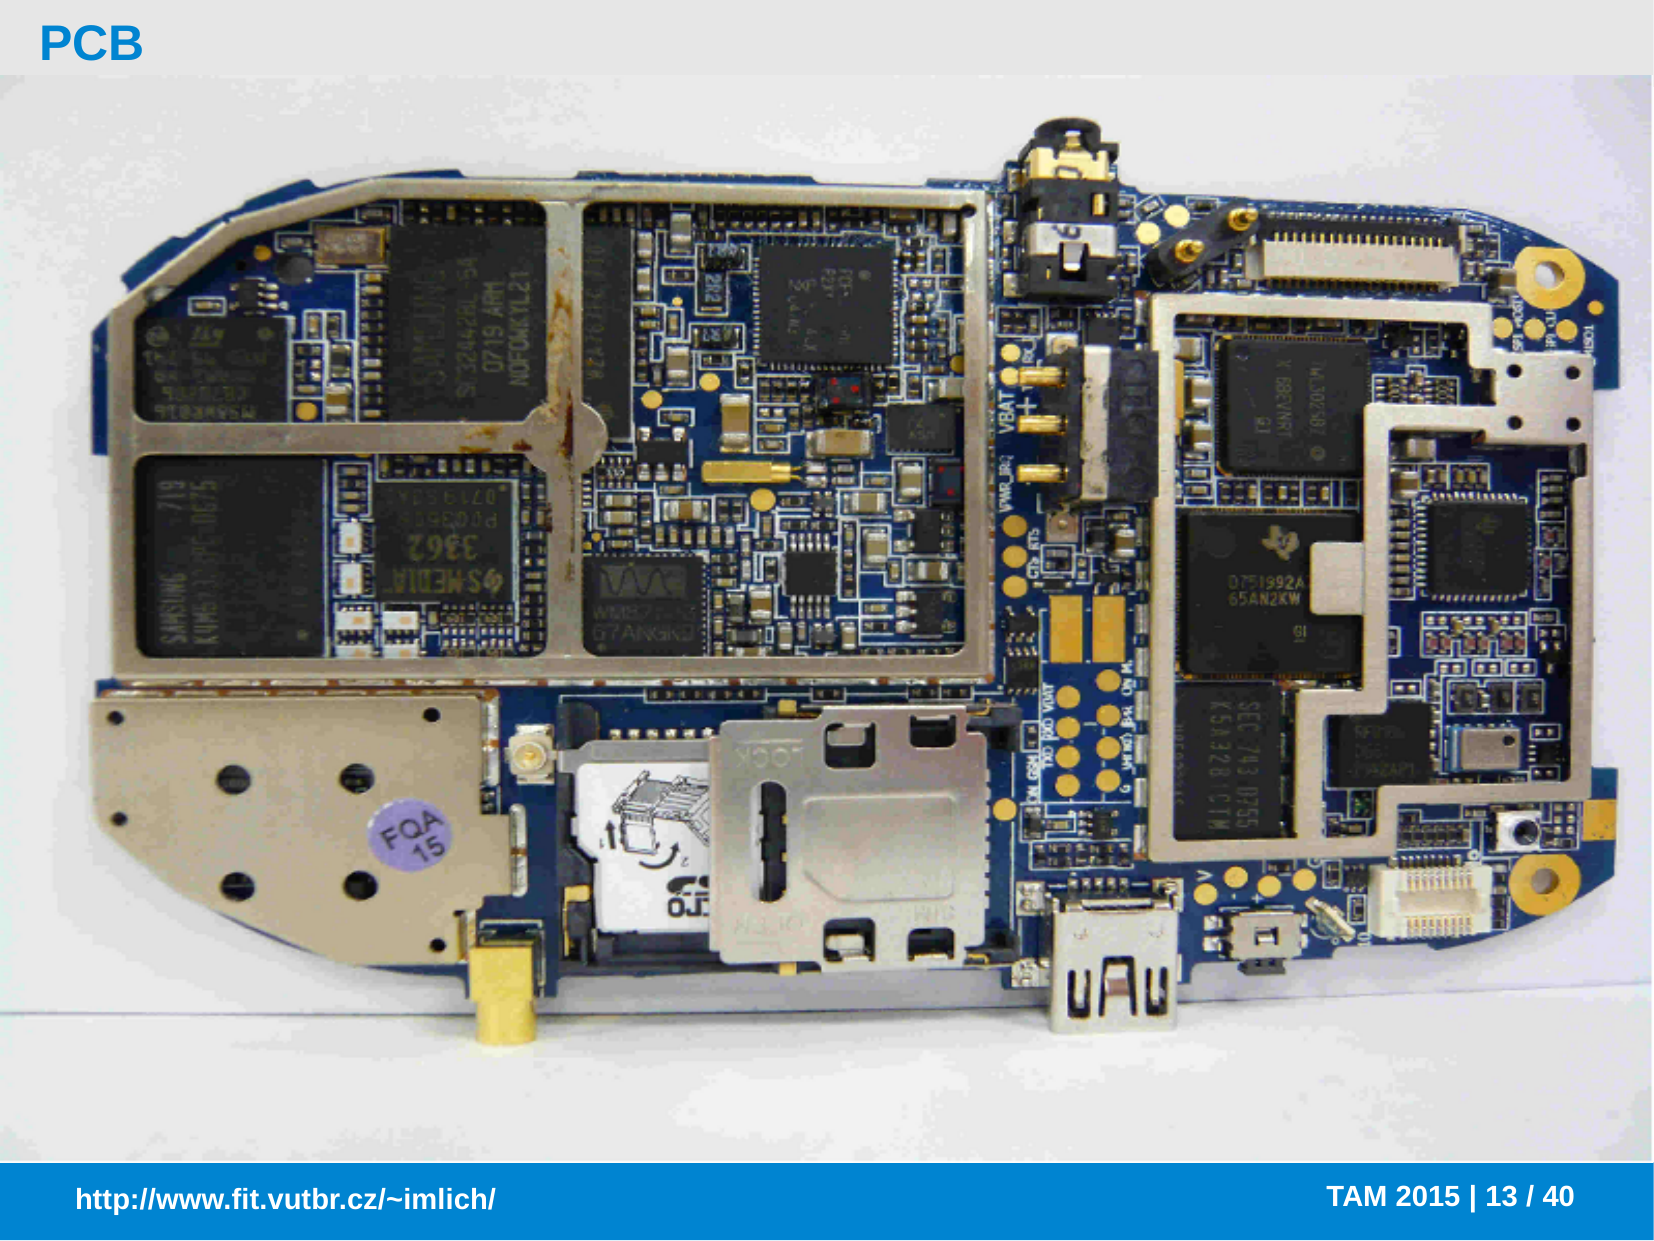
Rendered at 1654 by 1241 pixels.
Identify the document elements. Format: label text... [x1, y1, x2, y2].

title PCB [39, 5, 1615, 75]
picture [0, 75, 1654, 1163]
